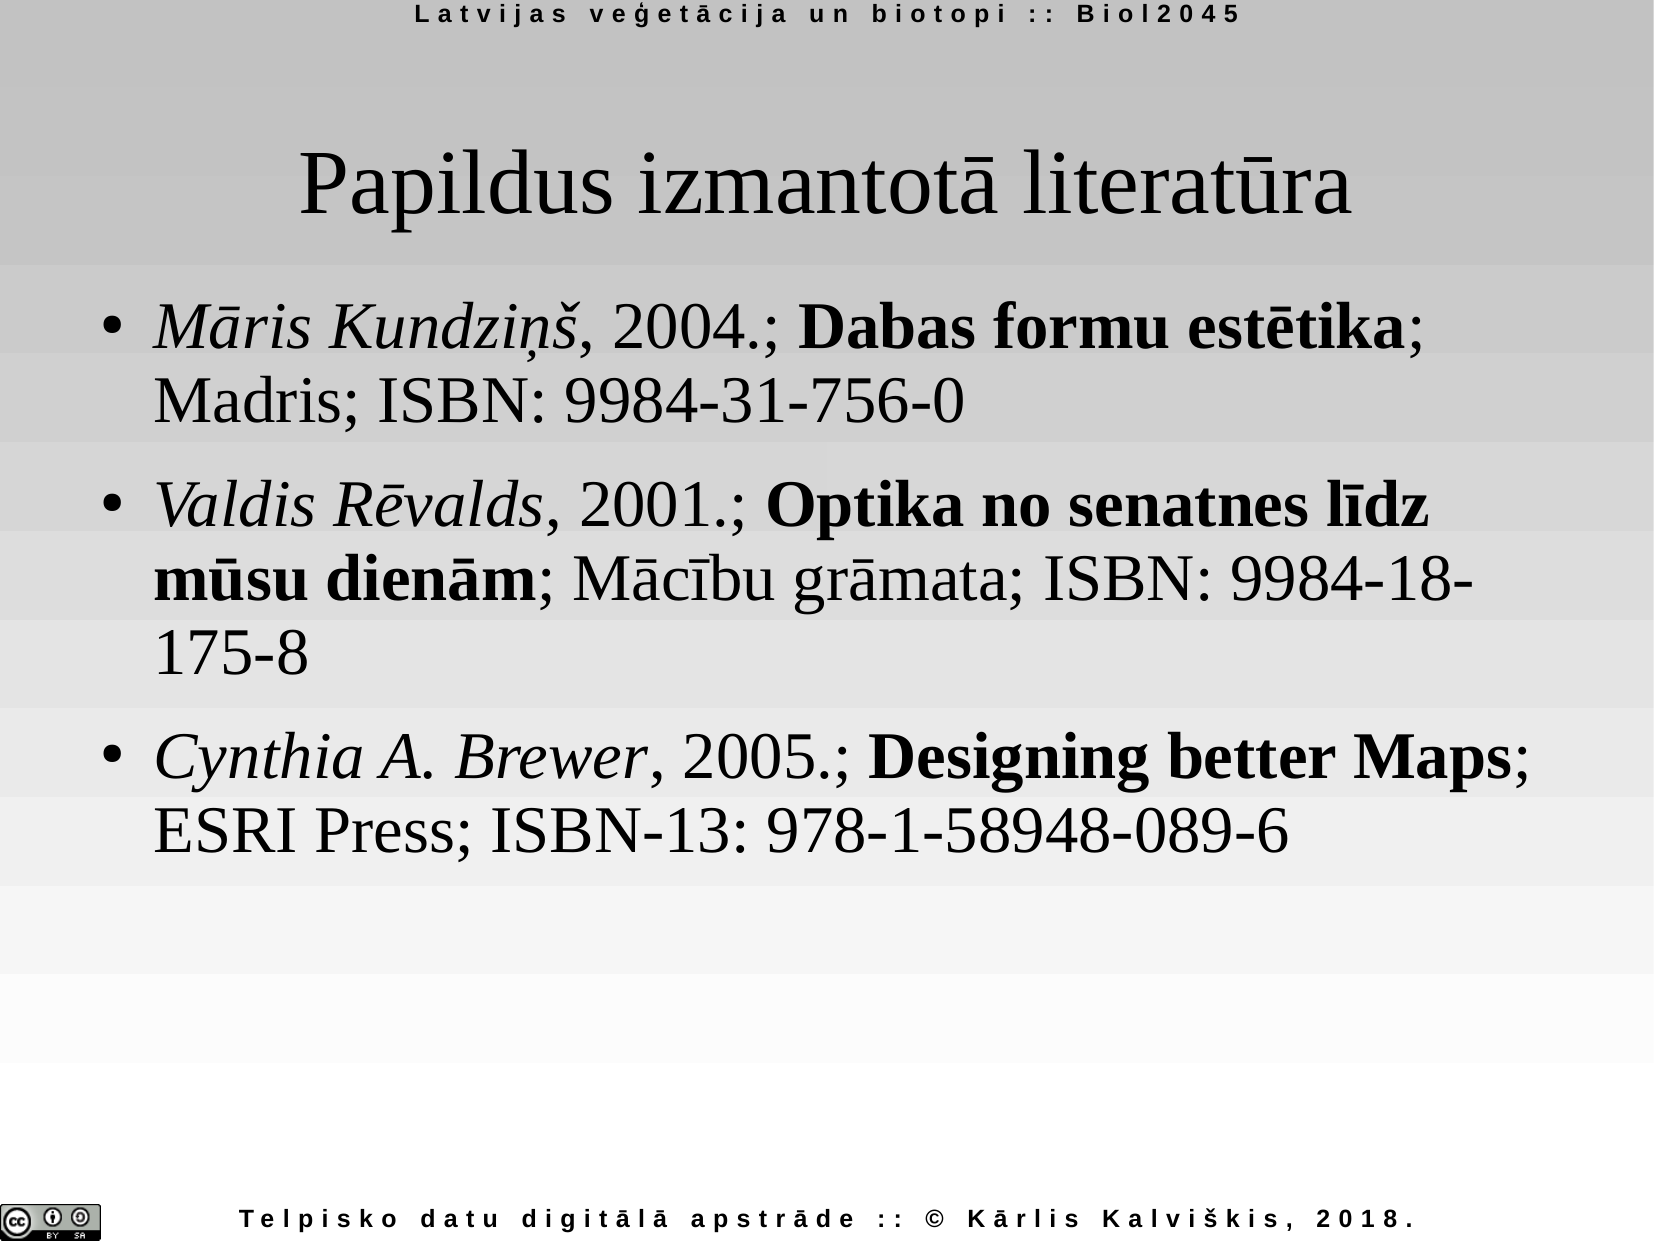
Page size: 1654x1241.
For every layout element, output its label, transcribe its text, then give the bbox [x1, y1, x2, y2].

list Māris Kundziņš, 2004.; Dabas formu estētika; Madris; ISBN: 9984-31-756-0 Valdis Rēvalds, 2001.; Optika no senatnes līdz mūsu dienām; Mācību grāmata; ISBN: 9984-18-175-8 Cynthia A. Brewer, 2005.; Designing better Maps; ESRI Press; ISBN-13: 978-1-58948-089-6 [82, 289, 1571, 1113]
title Papildus izmantotā literatūra [29, 49, 1625, 296]
picture [0, 0, 1654, 1241]
